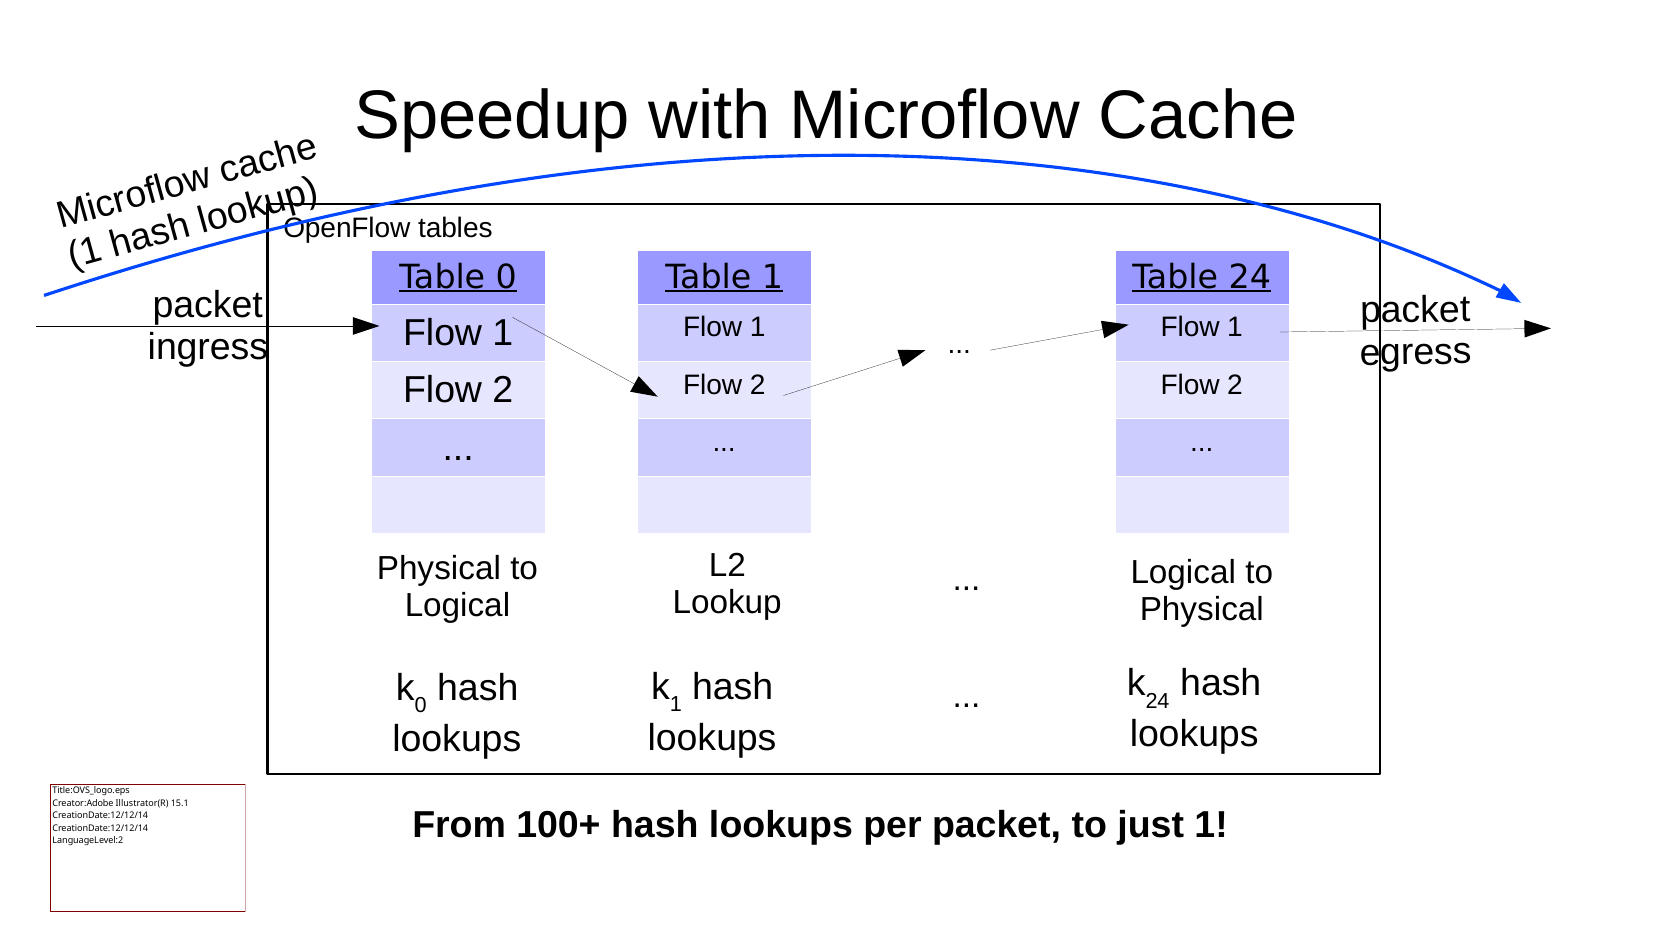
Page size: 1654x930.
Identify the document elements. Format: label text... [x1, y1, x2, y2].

text_box ... [878, 553, 1055, 605]
table_cell Flow 2 [638, 362, 811, 418]
title Speedup with Microflow Cache [457, 157, 1199, 193]
text_box OpenFlow tables [1265, 203, 1381, 238]
table_cell ... [1116, 419, 1289, 476]
table_cell [638, 477, 811, 533]
table_cell [1116, 477, 1289, 533]
text_box Microflow cache (1 hash lookup) [35, 99, 399, 288]
text_box L2 Lookup [639, 539, 816, 629]
table_cell ... [638, 419, 811, 476]
title Speedup with Microflow Cache [82, 36, 1571, 193]
text_box Logical to Physical [1105, 545, 1299, 672]
text_box ... [878, 670, 1055, 723]
table_header Table 24 [1116, 251, 1289, 304]
text_box k1 hash lookups [630, 657, 794, 766]
table_header Table 1 [638, 251, 811, 304]
table_cell Flow 1 [638, 305, 811, 361]
text_box Physical to Logical [361, 541, 554, 668]
text_box k24 hash lookups [1107, 654, 1281, 795]
table_cell Flow 2 [1116, 362, 1289, 418]
text_box ... [932, 320, 1002, 368]
text_box From 100+ hash lookups per packet, to just 1! [286, 795, 1365, 853]
text_box OpenFlow tables [267, 203, 1381, 774]
text_box k0 hash lookups [375, 659, 539, 767]
table_cell Flow 1 [1116, 305, 1289, 361]
